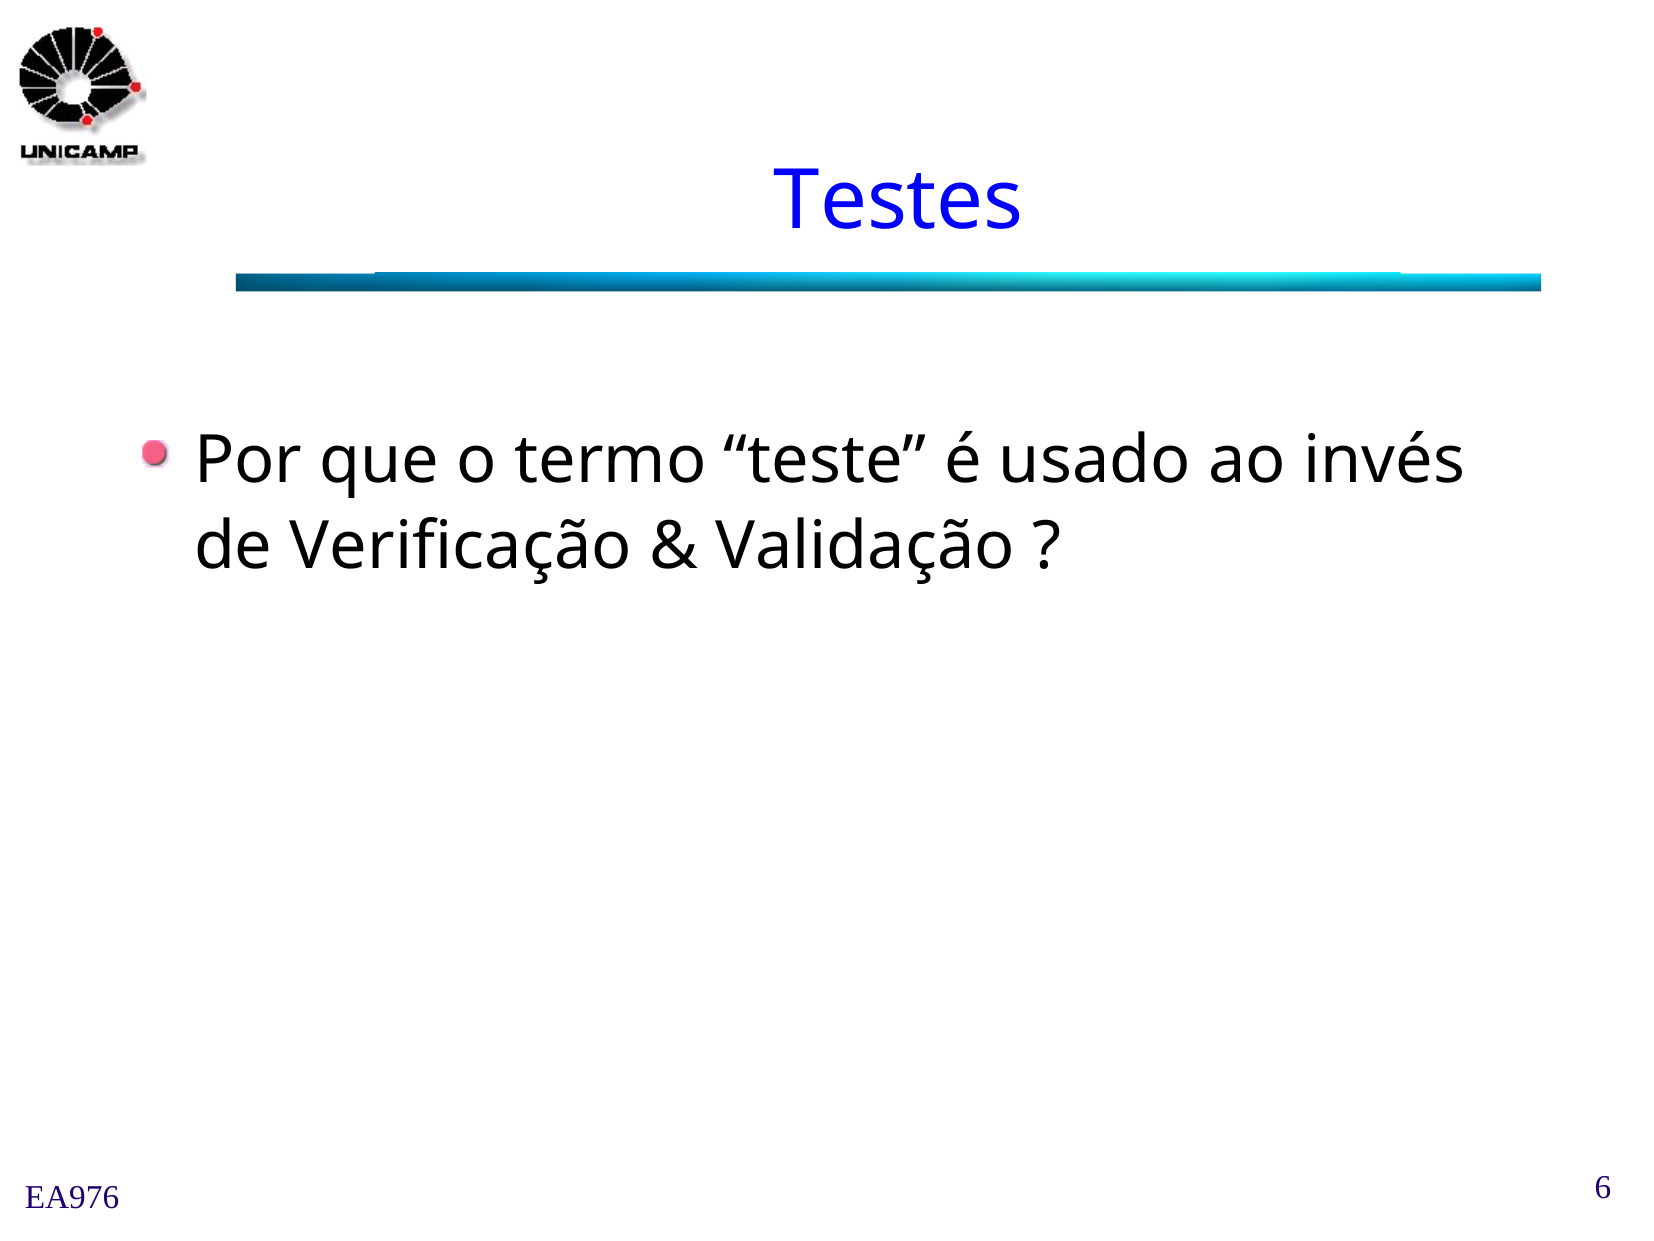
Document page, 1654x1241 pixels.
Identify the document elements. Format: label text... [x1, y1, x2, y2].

picture [125, 272, 1654, 295]
title Testes [264, 42, 1534, 250]
list Por que o termo “teste” é usado ao invés de Verificação & Validação ? [123, 413, 1536, 1133]
